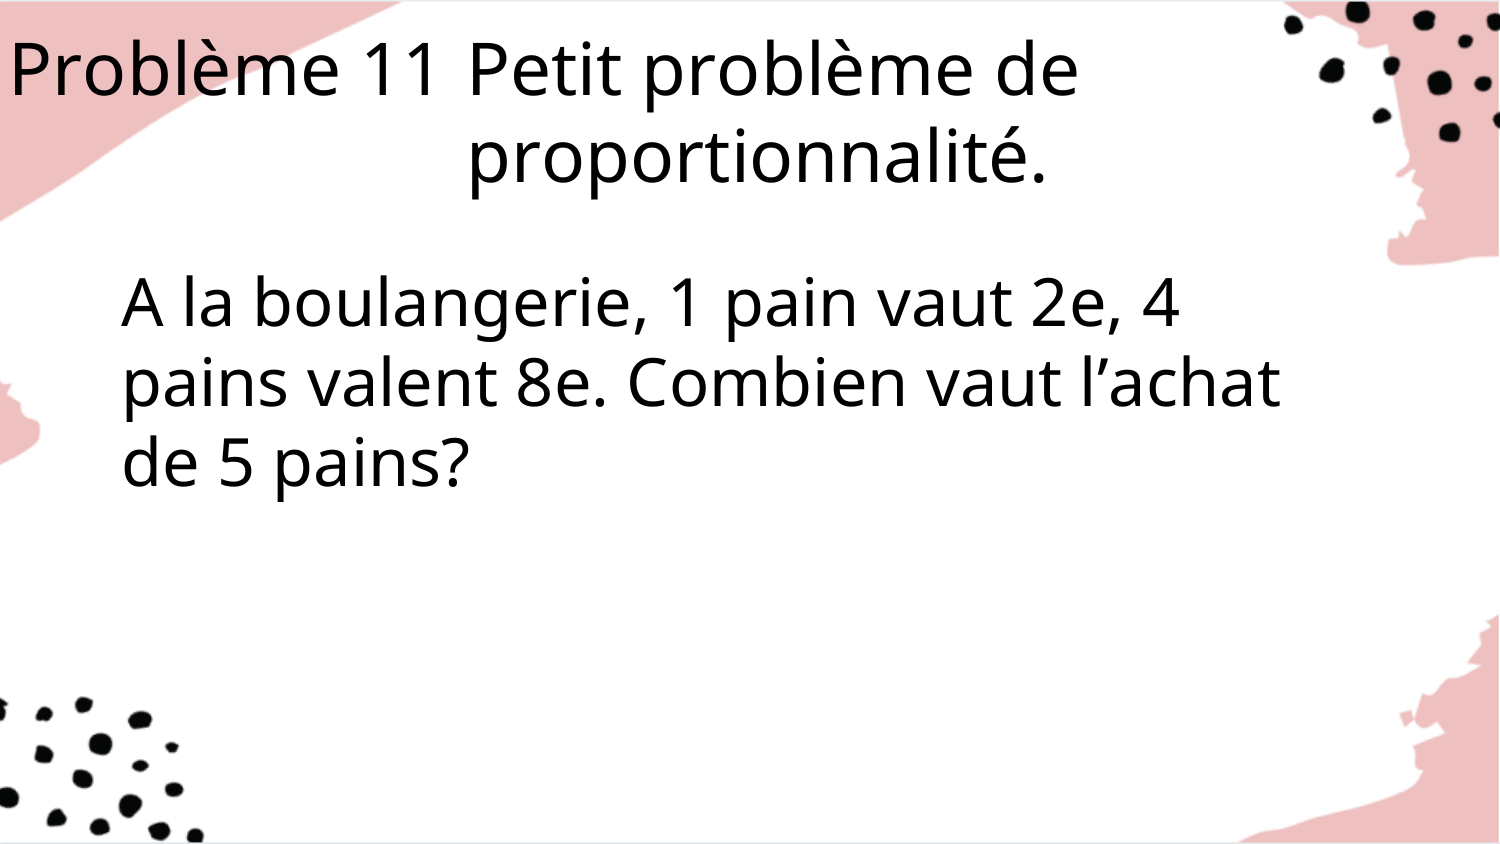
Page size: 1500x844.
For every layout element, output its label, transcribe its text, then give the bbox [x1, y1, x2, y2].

text_box Problème 11 [0, 7, 691, 127]
text_box A la boulangerie, 1 pain vaut 2e, 4 pains valent 8e. Combien vaut l’achat de 5 pains? [106, 245, 1381, 518]
text_box Petit problème de proportionnalité. [691, 7, 1148, 127]
picture [0, 0, 1500, 844]
